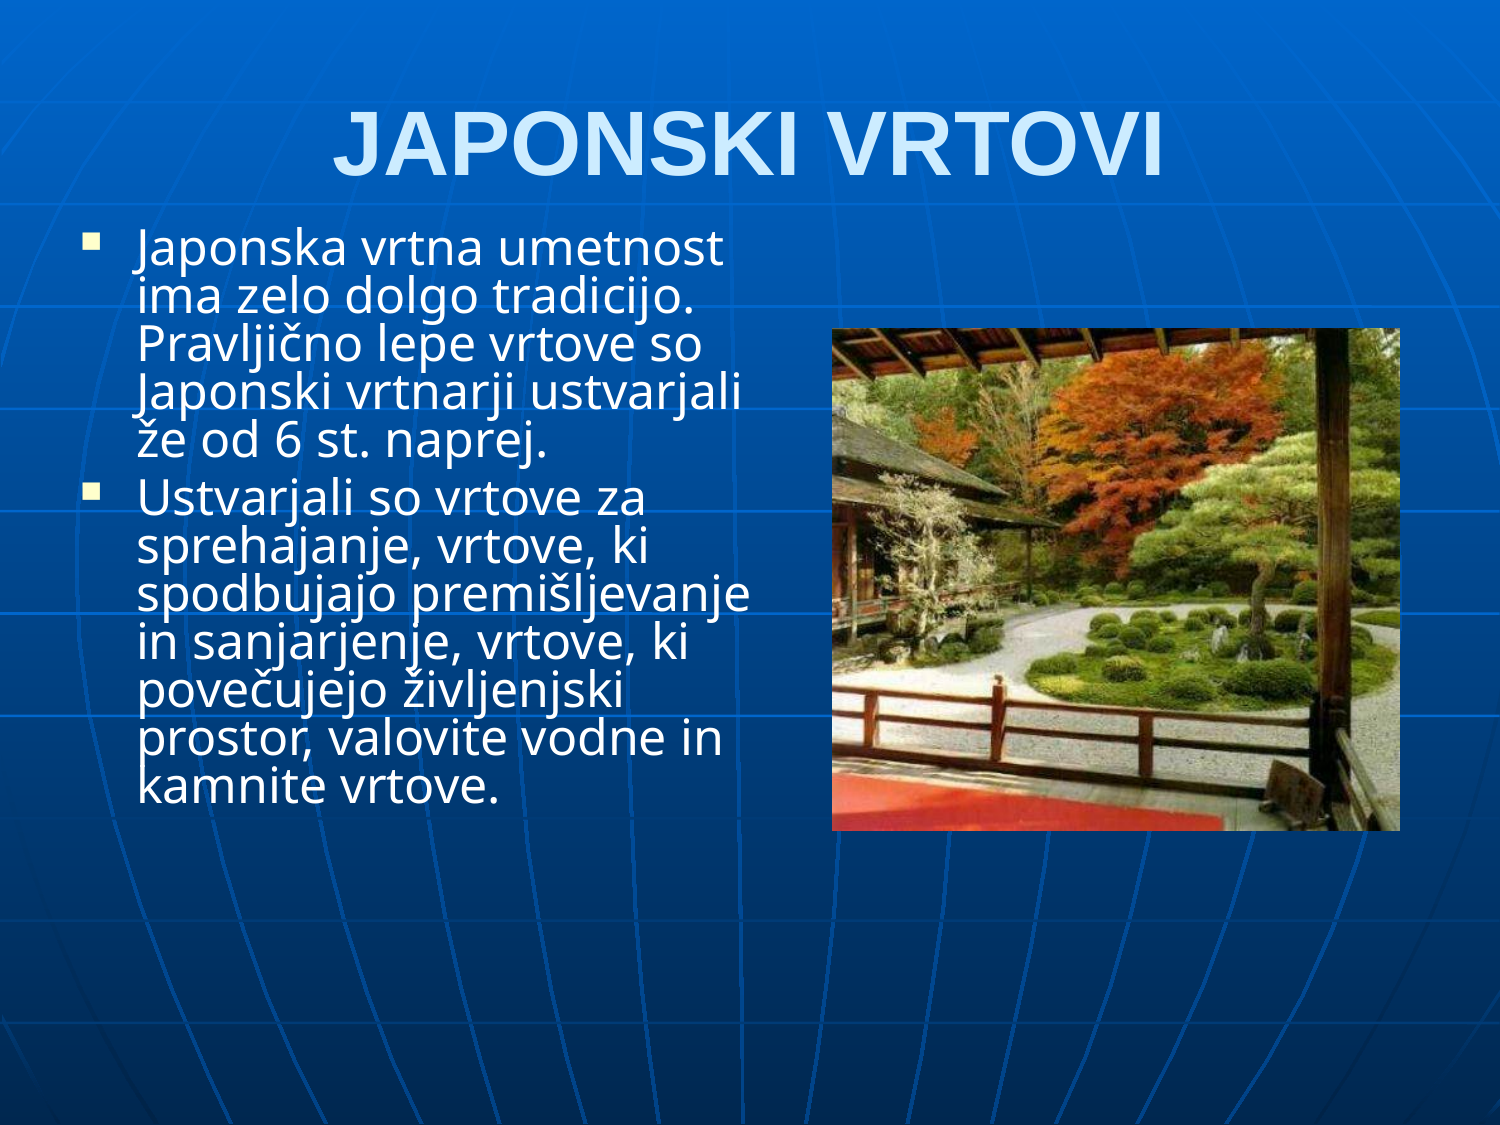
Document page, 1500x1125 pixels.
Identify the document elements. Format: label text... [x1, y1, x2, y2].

picture [832, 328, 1400, 831]
list Japonska vrtna umetnost ima zelo dolgo tradicijo. Pravljično lepe vrtove so Japonski vrtnarji ustvarjali že od 6 st. naprej. Ustvarjali so vrtove za sprehajanje, vrtove, ki spodbujajo premišljevanje in sanjarjenje, vrtove, ki povečujejo življenjski prostor, valovite vodne in kamnite vrtove. [64, 220, 774, 1083]
title JAPONSKI VRTOVI [75, 45, 1425, 233]
